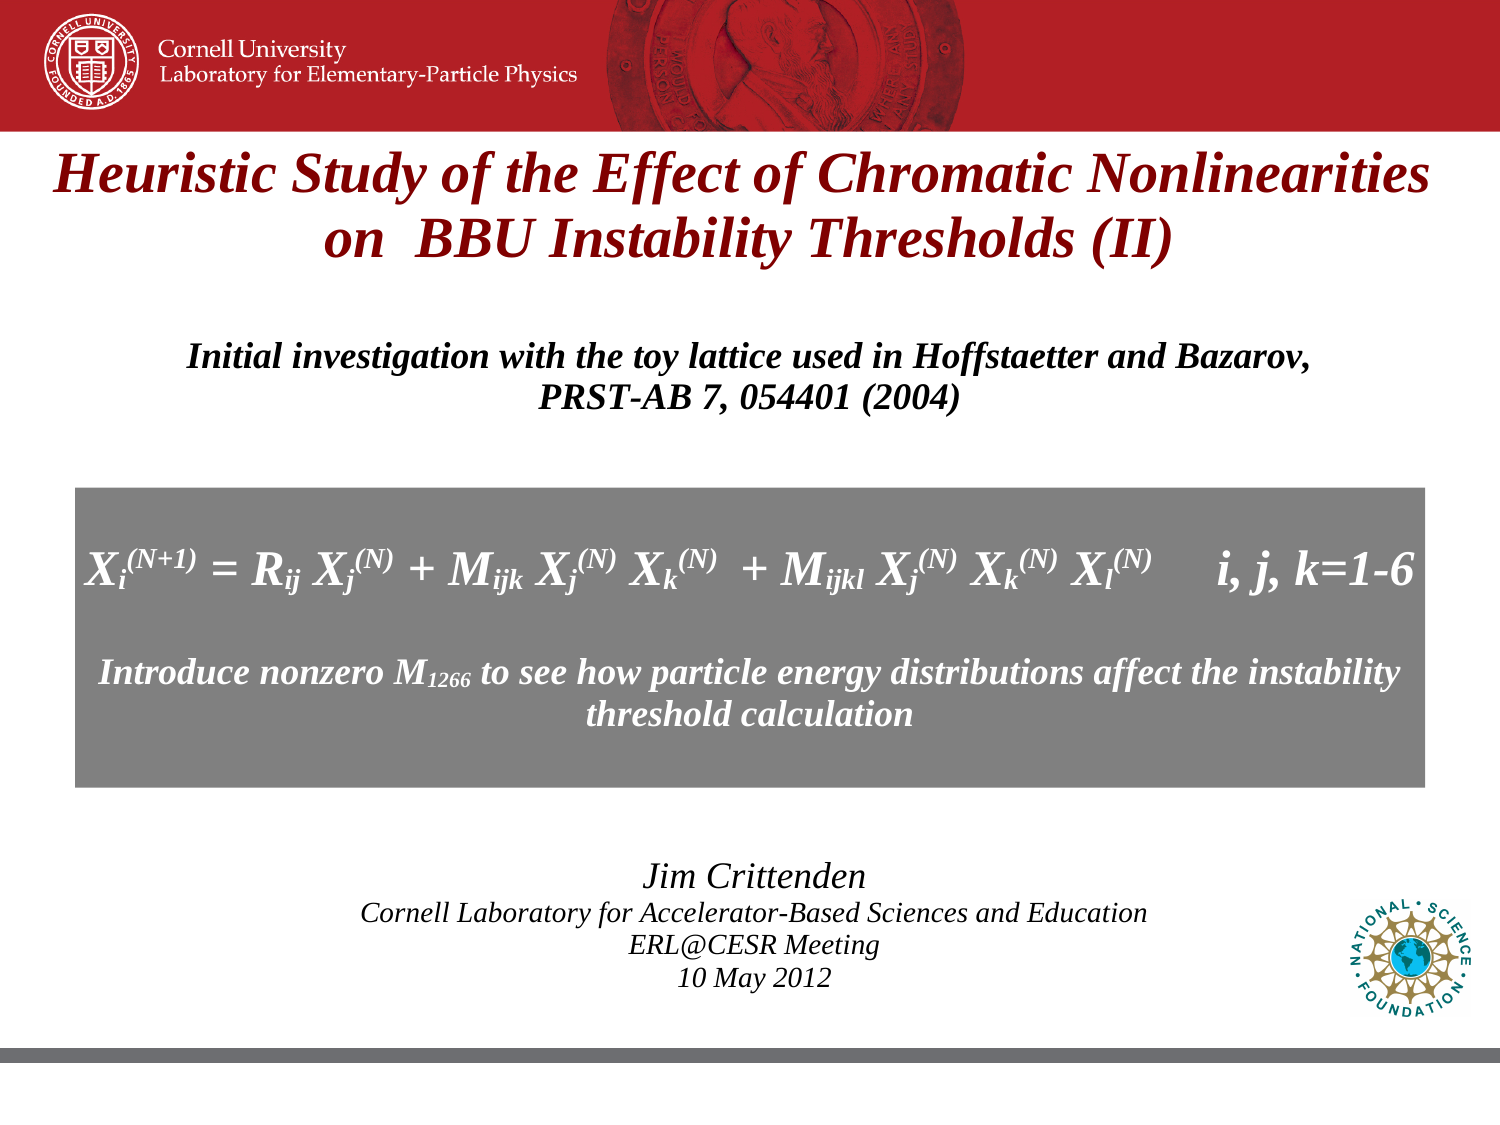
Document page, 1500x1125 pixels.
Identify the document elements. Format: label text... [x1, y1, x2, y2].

subtitle Jim Crittenden Cornell Laboratory for Accelerator-Based Sciences and Education ERL@CESR Meeting 10 May 2012 [259, 855, 1250, 1008]
title Heuristic Study of the Effect of Chromatic Nonlinearities on BBU Instability Thresholds (II) Initial investigation with the toy lattice used in Hoffstaetter and Bazarov, PRST-AB 7, 054401 (2004) [0, 149, 1500, 451]
text_box Xi(N+1) = Rij Xj(N) + Mijk Xj(N) Xk(N) + Mijkl Xj(N) Xk(N) Xl(N) i, j, k=1-6 Introduce nonzero M1266 to see how particle energy distributions affect the instability threshold calculation [75, 487, 1426, 788]
picture [1350, 899, 1471, 1017]
picture [0, 0, 1500, 132]
